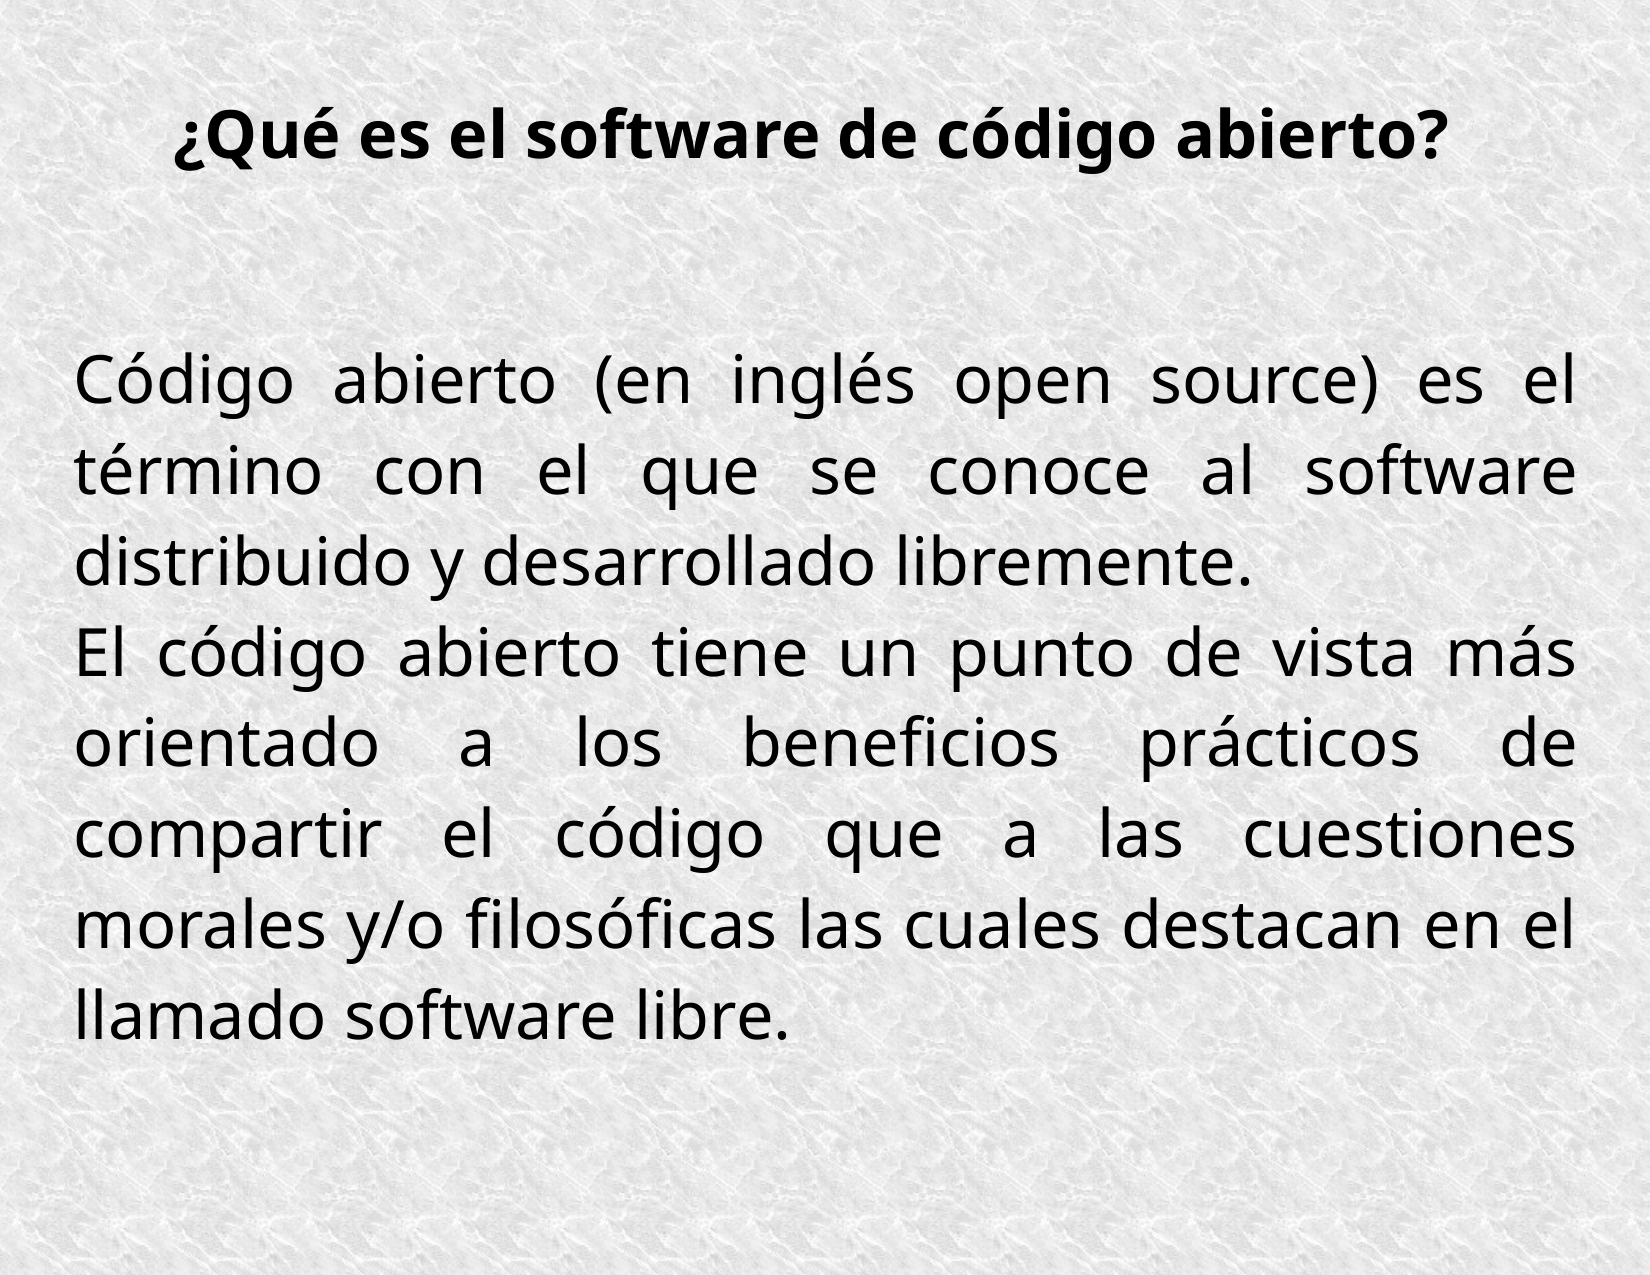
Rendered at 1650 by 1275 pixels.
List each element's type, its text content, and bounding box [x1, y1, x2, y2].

text_box ¿Qué es el software de código abierto? [59, 84, 1565, 181]
picture [0, 0, 1650, 1275]
text_box Código abierto (en inglés open source) es el término con el que se conoce al software distribuido y desarrollado libremente. El código abierto tiene un punto de vista más orientado a los beneficios prácticos de compartir el código que a las cuestiones morales y/o filosóficas las cuales destacan en el llamado software libre. [59, 295, 1595, 1152]
